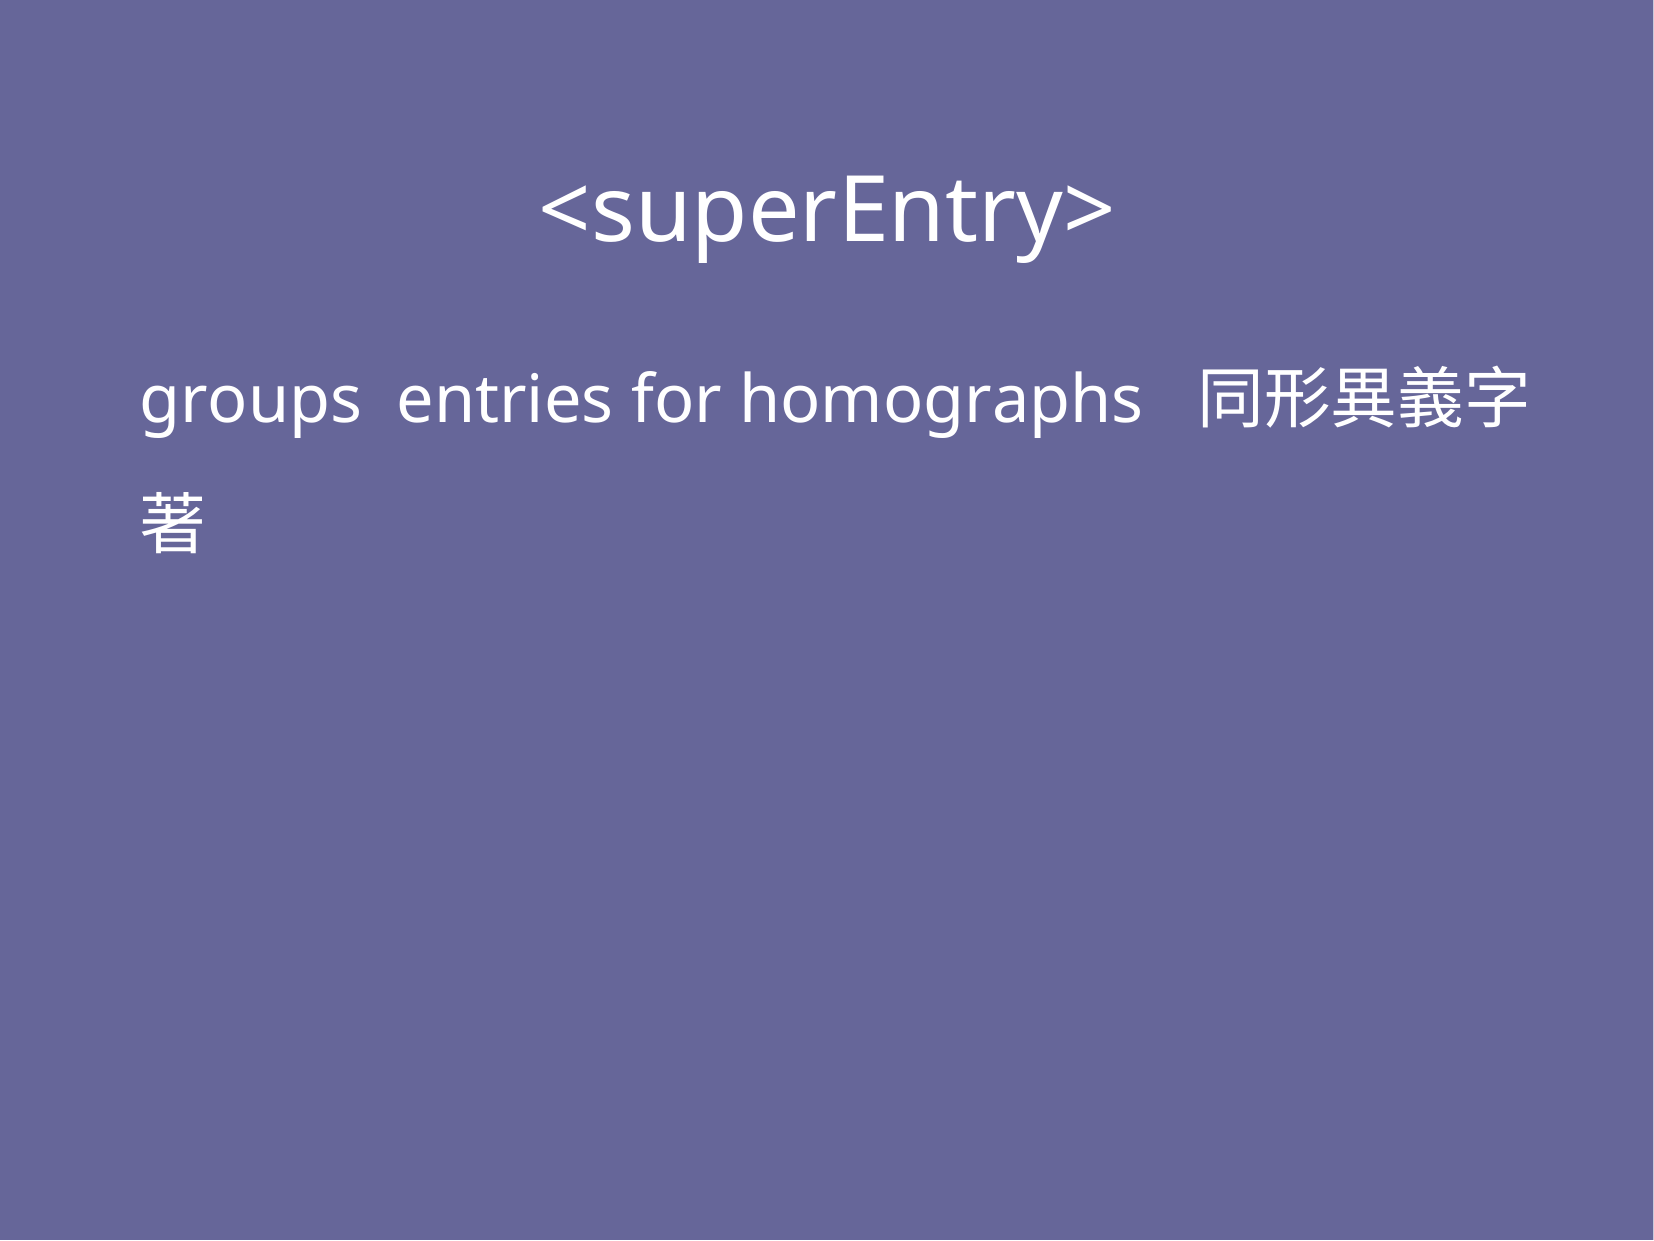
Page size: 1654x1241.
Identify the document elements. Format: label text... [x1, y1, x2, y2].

list groups entries for homographs 同形異義字 著 [121, 344, 1534, 1112]
title <superEntry> [121, 110, 1534, 303]
